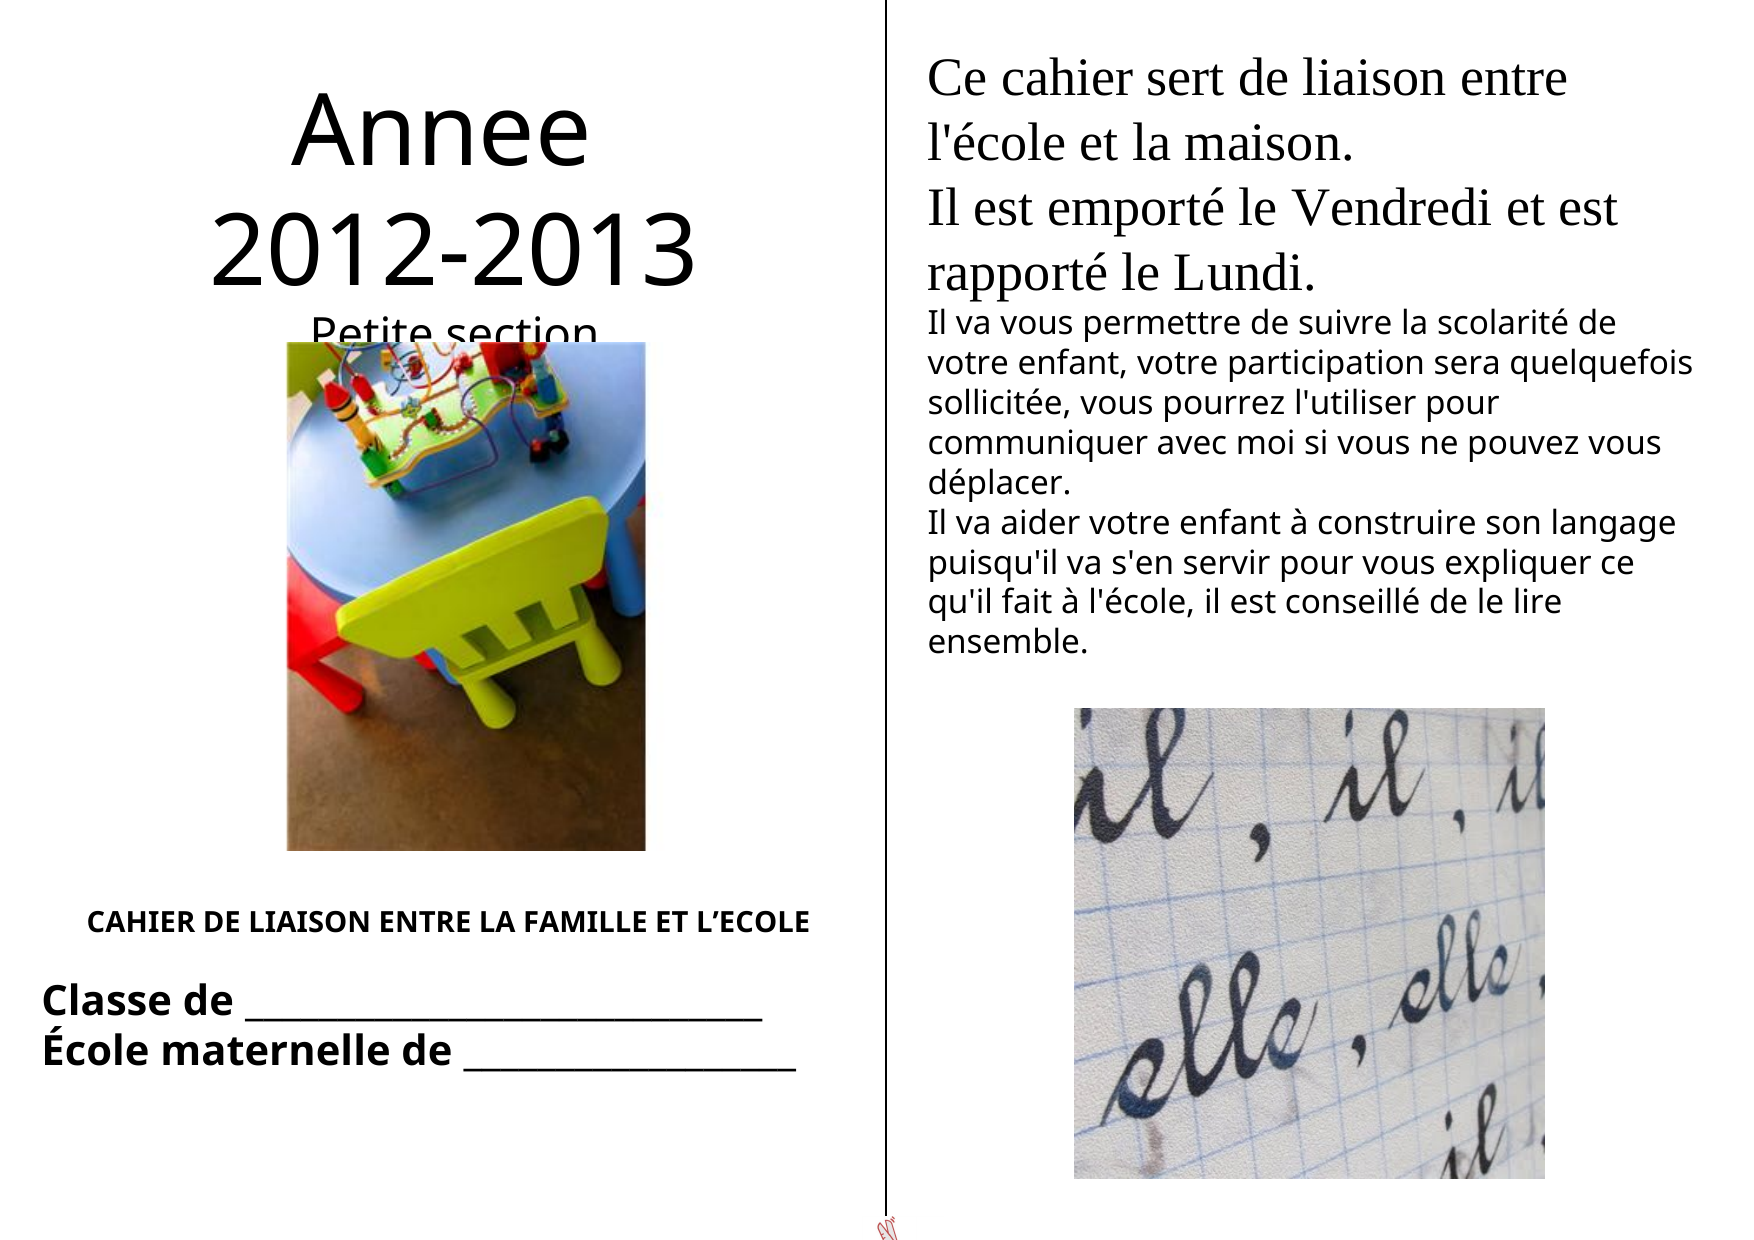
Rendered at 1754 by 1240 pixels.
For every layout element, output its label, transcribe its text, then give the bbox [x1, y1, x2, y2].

picture [212, 342, 721, 851]
text_box CAHIER DE LIAISON ENTRE LA FAMILLE ET L’ECOLE Classe de ____________________________ École maternelle de __________________ [35, 897, 863, 1193]
text_box Annee 2012-2013 Petite section [47, 59, 863, 320]
text_box Ce cahier sert de liaison entre l'école et la maison. Il est emporté le Vendredi et est rapporté le Lundi. Il va vous permettre de suivre la scolarité de votre enfant, votre participation sera quelquefois sollicitée, vous pourrez l'utiliser pour communiquer avec moi si vous ne pouvez vous déplacer. Il va aider votre enfant à construire son langage puisqu'il va s'en servir pour vous expliquer ce qu'il fait à l'école, il est conseillé de le lire ensemble. [921, 35, 1713, 1093]
picture [1074, 708, 1545, 1179]
picture [862, 1216, 944, 1240]
